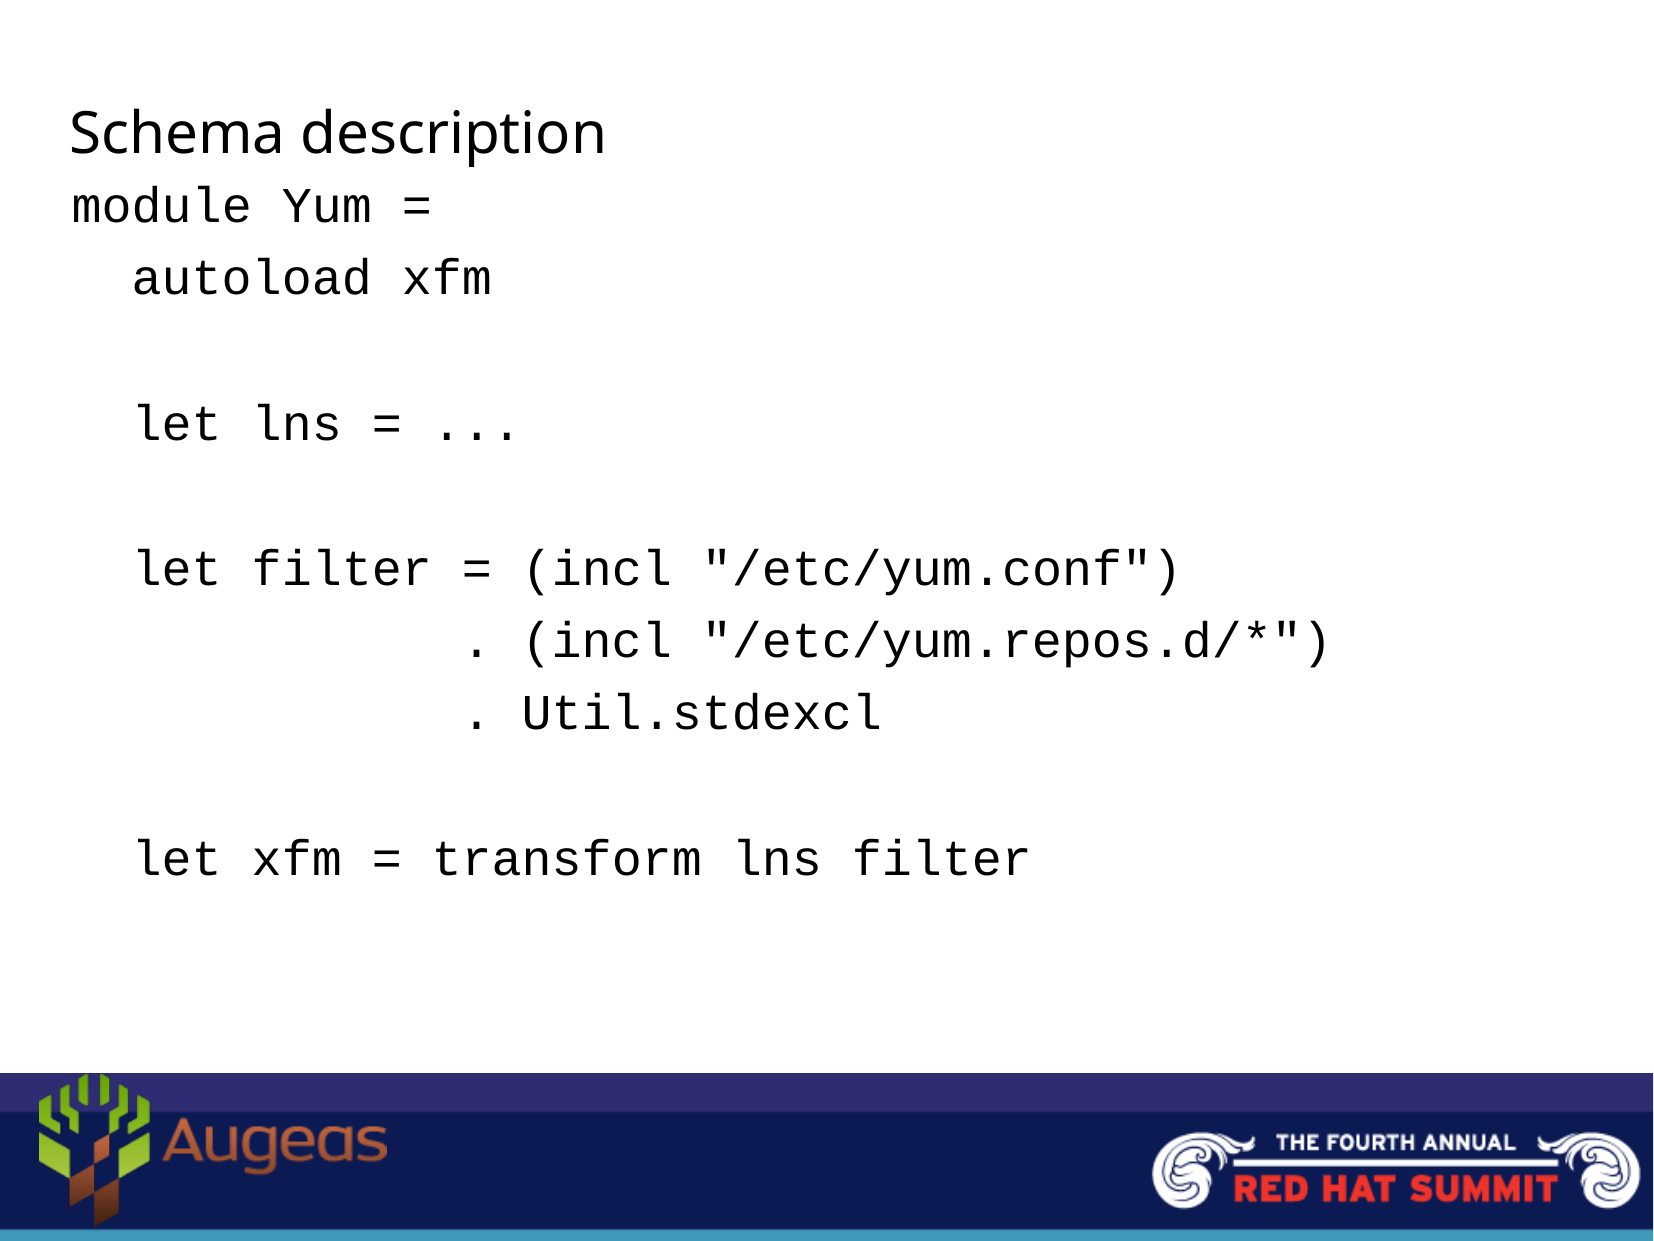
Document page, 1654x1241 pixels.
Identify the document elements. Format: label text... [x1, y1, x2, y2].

list module Yum = autoload xfm let lns = ... let filter = (incl "/etc/yum.conf") . (incl "/etc/yum.repos.d/*") . Util.stdexcl let xfm = transform lns filter [71, 180, 1495, 1089]
picture [0, 1073, 1654, 1241]
title Schema description [69, 71, 1501, 190]
